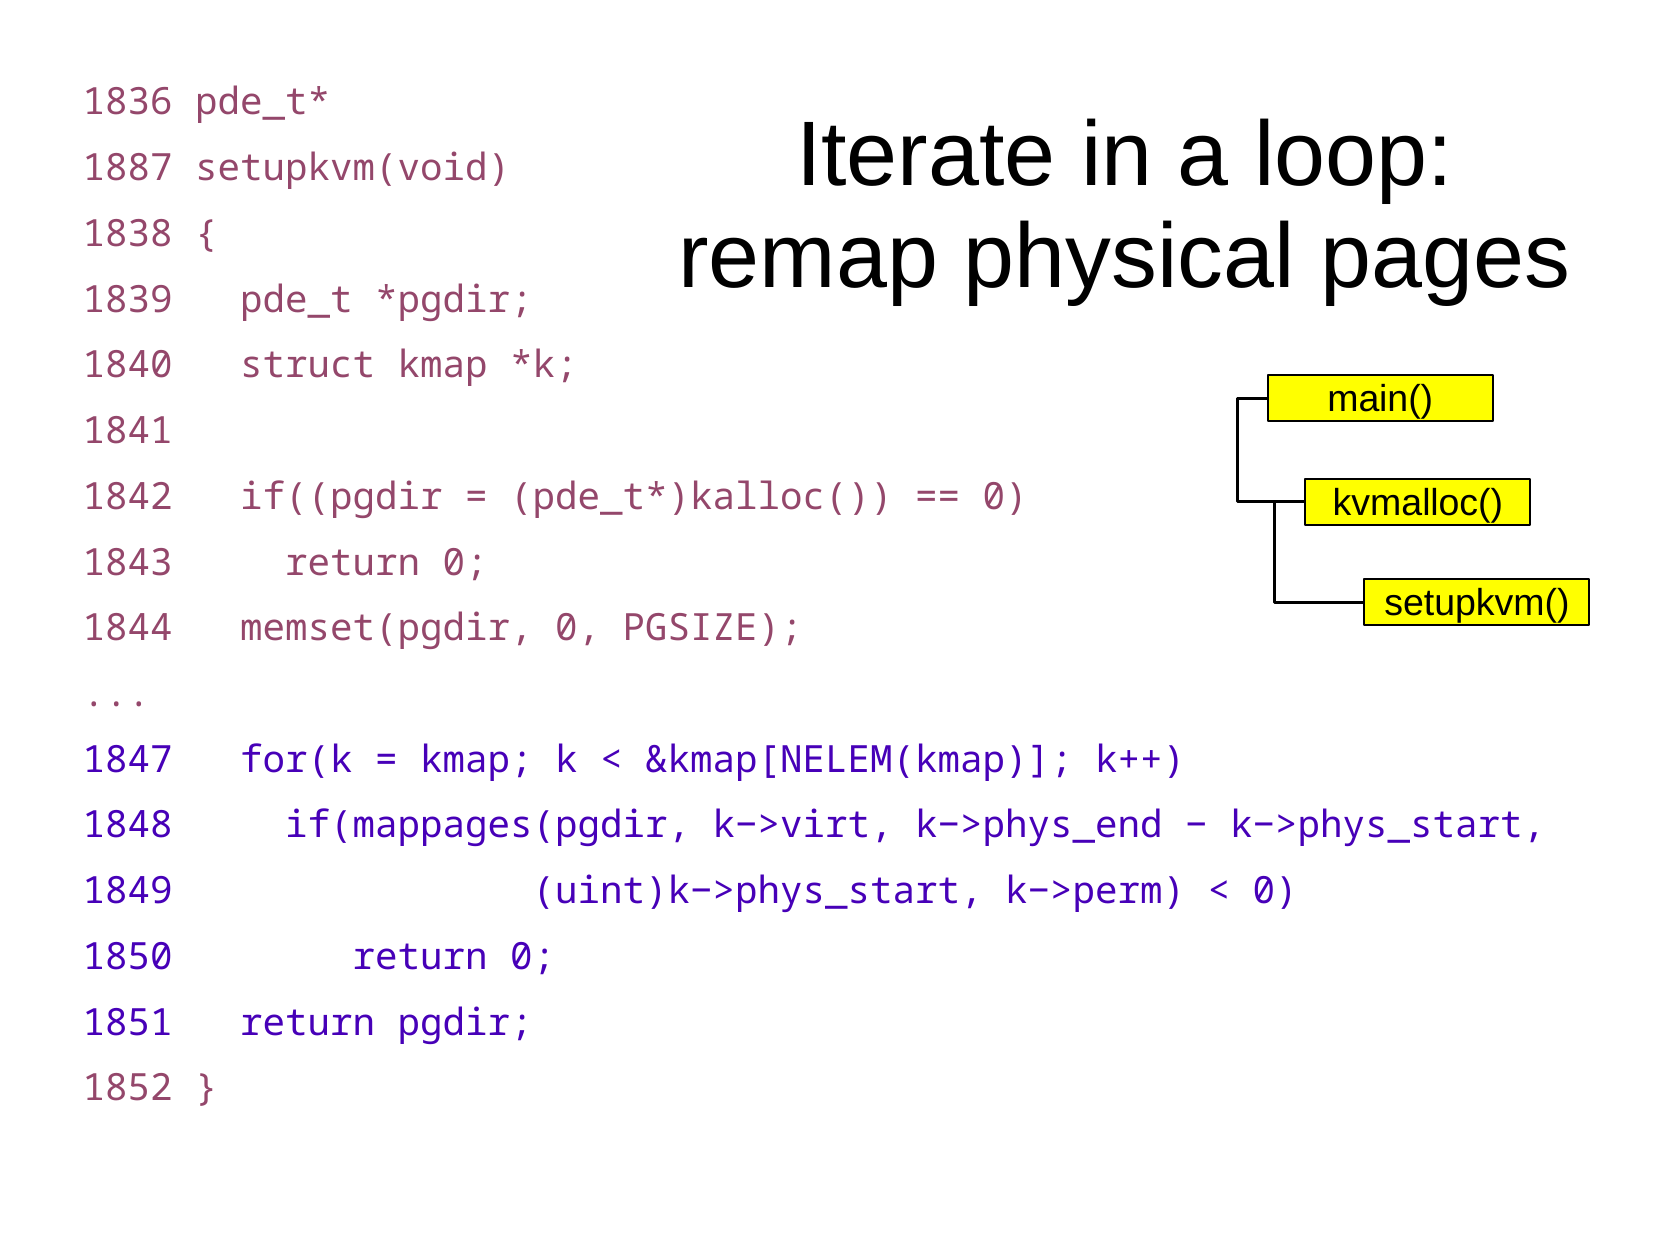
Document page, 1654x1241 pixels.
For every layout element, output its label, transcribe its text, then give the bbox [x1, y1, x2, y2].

title Iterate in a loop: remap physical pages [675, 100, 1576, 308]
text_box setupkvm() [1364, 579, 1590, 626]
text_box kvmalloc() [1305, 478, 1531, 526]
list 1836 pde_t* 1887 setupkvm(void) 1838 { 1839 pde_t *pgdir; 1840 struct kmap *k; 1841 1842 if((pgdir = (pde_t*)kalloc()) == 0) 1843 return 0; 1844 memset(pgdir, 0, PGSIZE); ... 1847 for(k = kmap; k < &kmap[NELEM(kmap)]; k++) 1848 if(mappages(pgdir, k−>virt, k−>phys_end − k−>phys_start, 1849 (uint)k−>phys_start, k−>perm) < 0) 1850 return 0; 1851 return pgdir; 1852 } [82, 75, 1571, 1163]
text_box main() [1267, 375, 1493, 422]
